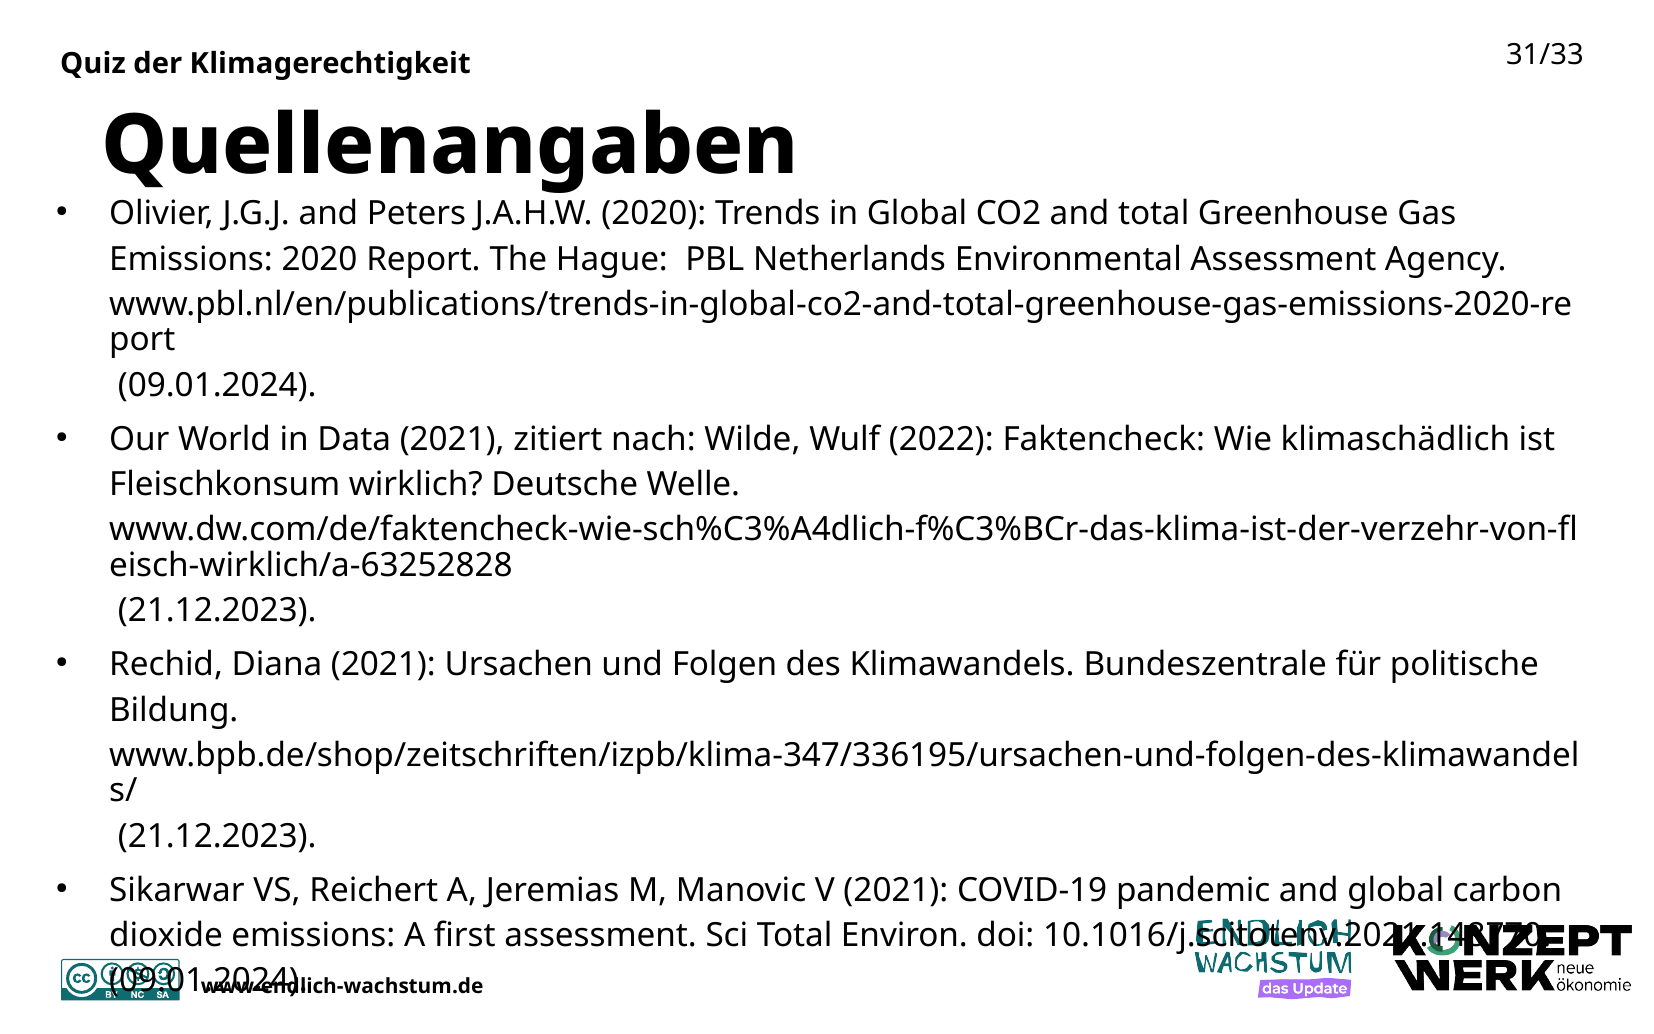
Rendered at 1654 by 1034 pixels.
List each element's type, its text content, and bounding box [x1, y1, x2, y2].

picture [1176, 900, 1374, 1011]
picture [1387, 924, 1394, 939]
list Olivier, J.G.J. and Peters J.A.H.W. (2020): Trends in Global CO2 and total Greenhouse Gas Emissions: 2020 Report. The Hague: PBL Netherlands Environmental Assessment Agency. www.pbl.nl/en/publications/trends-in-global-co2-and-total-greenhouse-gas-emissions-2020-report (09.01.2024). Our World in Data (2021), zitiert nach: Wilde, Wulf (2022): Faktencheck: Wie klimaschädlich ist Fleischkonsum wirklich? Deutsche Welle. www.dw.com/de/faktencheck-wie-sch%C3%A4dlich-f%C3%BCr-das-klima-ist-der-verzehr-von-fleisch-wirklich/a-63252828 (21.12.2023). Rechid, Diana (2021): Ursachen und Folgen des Klimawandels. Bundeszentrale für politische Bildung. www.bpb.de/shop/zeitschriften/izpb/klima-347/336195/ursachen-und-folgen-des-klimawandels/ (21.12.2023). Sikarwar VS, Reichert A, Jeremias M, Manovic V (2021): COVID-19 pandemic and global carbon dioxide emissions: A first assessment. Sci Total Environ. doi: 10.1016/j.scitotenv.2021.148770. (09.01.2024). [38, 189, 1593, 833]
title Quellenangaben [101, 84, 1590, 189]
picture [1387, 917, 1636, 997]
picture [1367, 924, 1374, 944]
